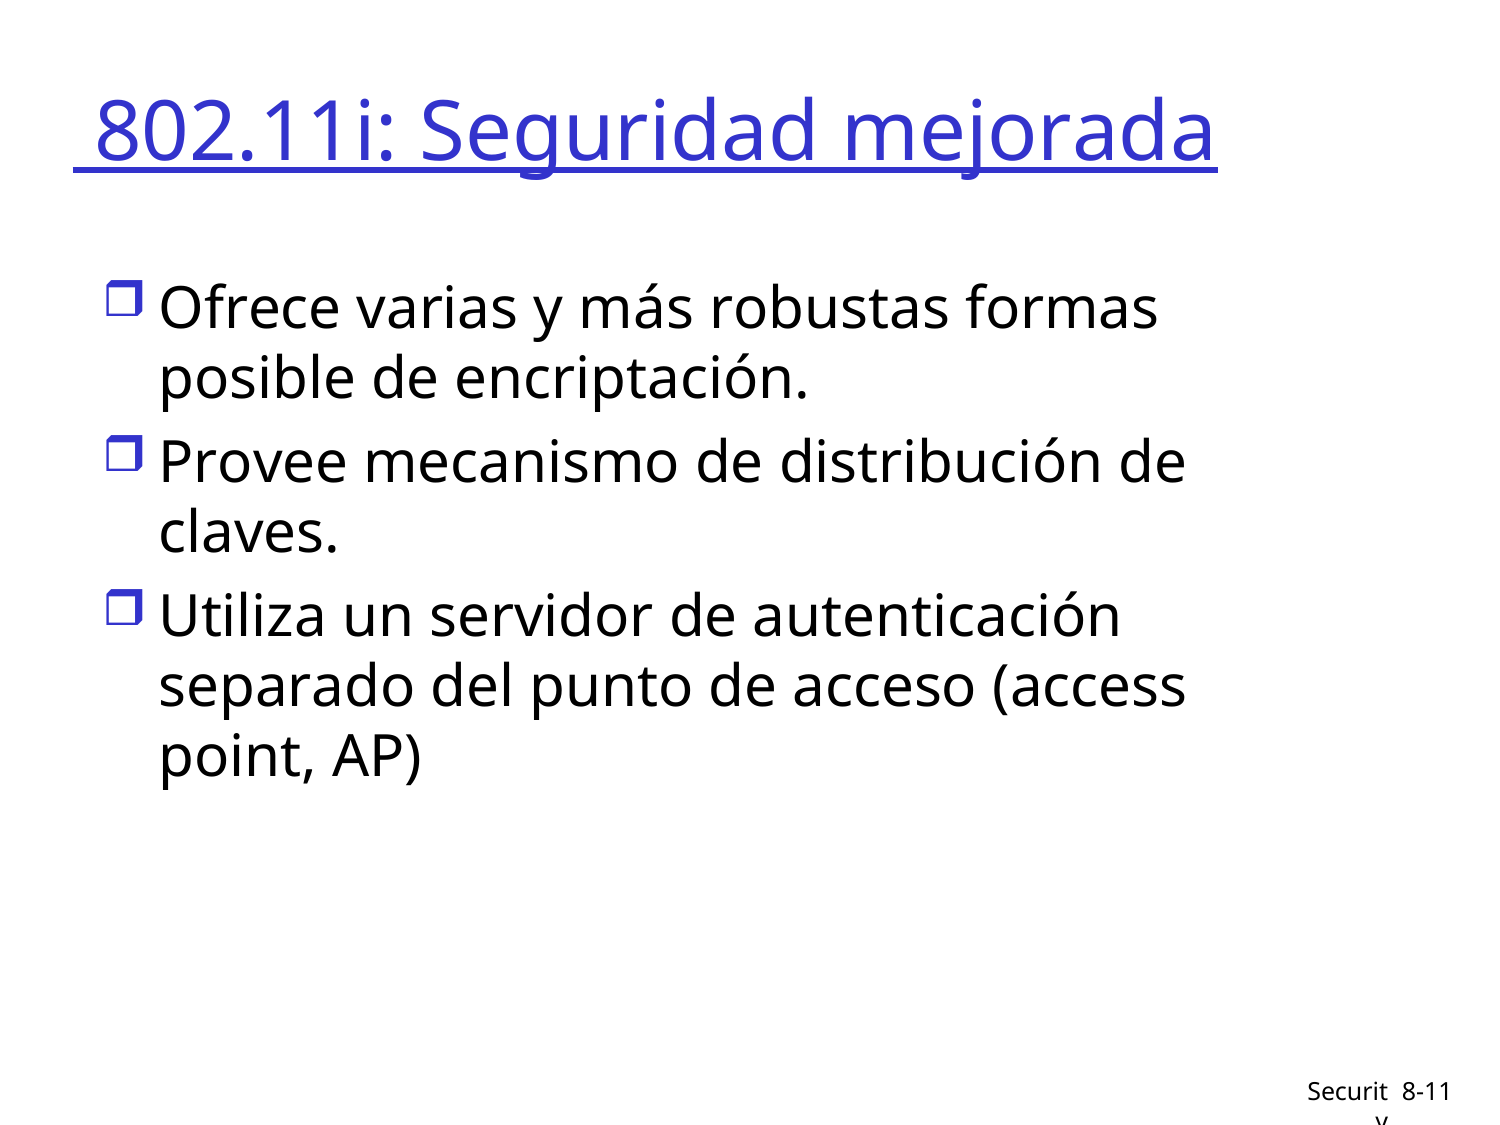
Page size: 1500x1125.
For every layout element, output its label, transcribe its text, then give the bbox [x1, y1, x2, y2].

text_box 8-<number> [1387, 1068, 1500, 1113]
title 802.11i: Seguridad mejorada [57, 25, 1333, 229]
footer Security [1284, 1067, 1403, 1110]
list Ofrece varias y más robustas formas posible de encriptación. Provee mecanismo de distribución de claves. Utiliza un servidor de autenticación separado del punto de acceso (access point, AP) [87, 262, 1363, 1025]
